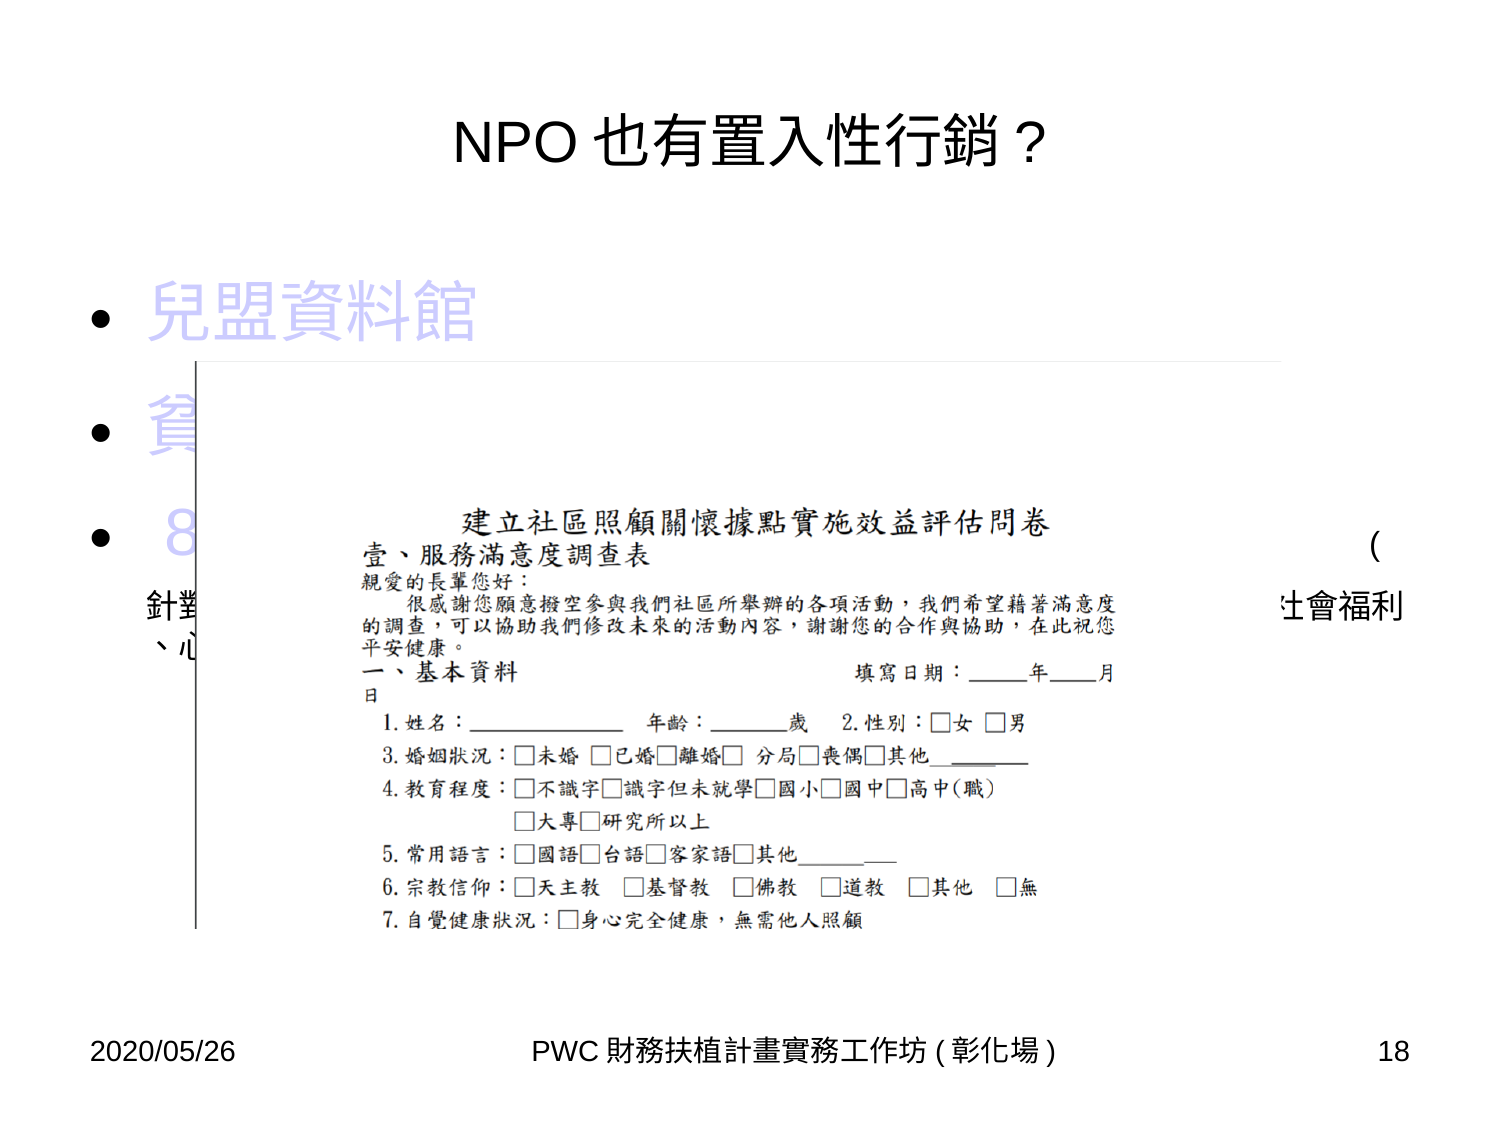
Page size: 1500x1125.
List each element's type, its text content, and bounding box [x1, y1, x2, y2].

text_box PWC財務扶植計畫實務工作坊(彰化場) [512, 1024, 1075, 1103]
picture [194, 361, 1282, 929]
text_box NPO也有置入性行銷? [75, 45, 1426, 233]
text_box <編號> [1075, 1024, 1426, 1103]
text_box 兒盟資料館 貧困兒童現況調查 83%會大 聲罵孩子、57%會動粗 (針對869位會頻繁接觸0-6歲孩子的專業人員-醫療、司法警政、幼教保育、社會福利、心理諮商專業人員的調查…….) [75, 262, 1426, 1005]
text_box 2020/05/26 [74, 1024, 426, 1103]
